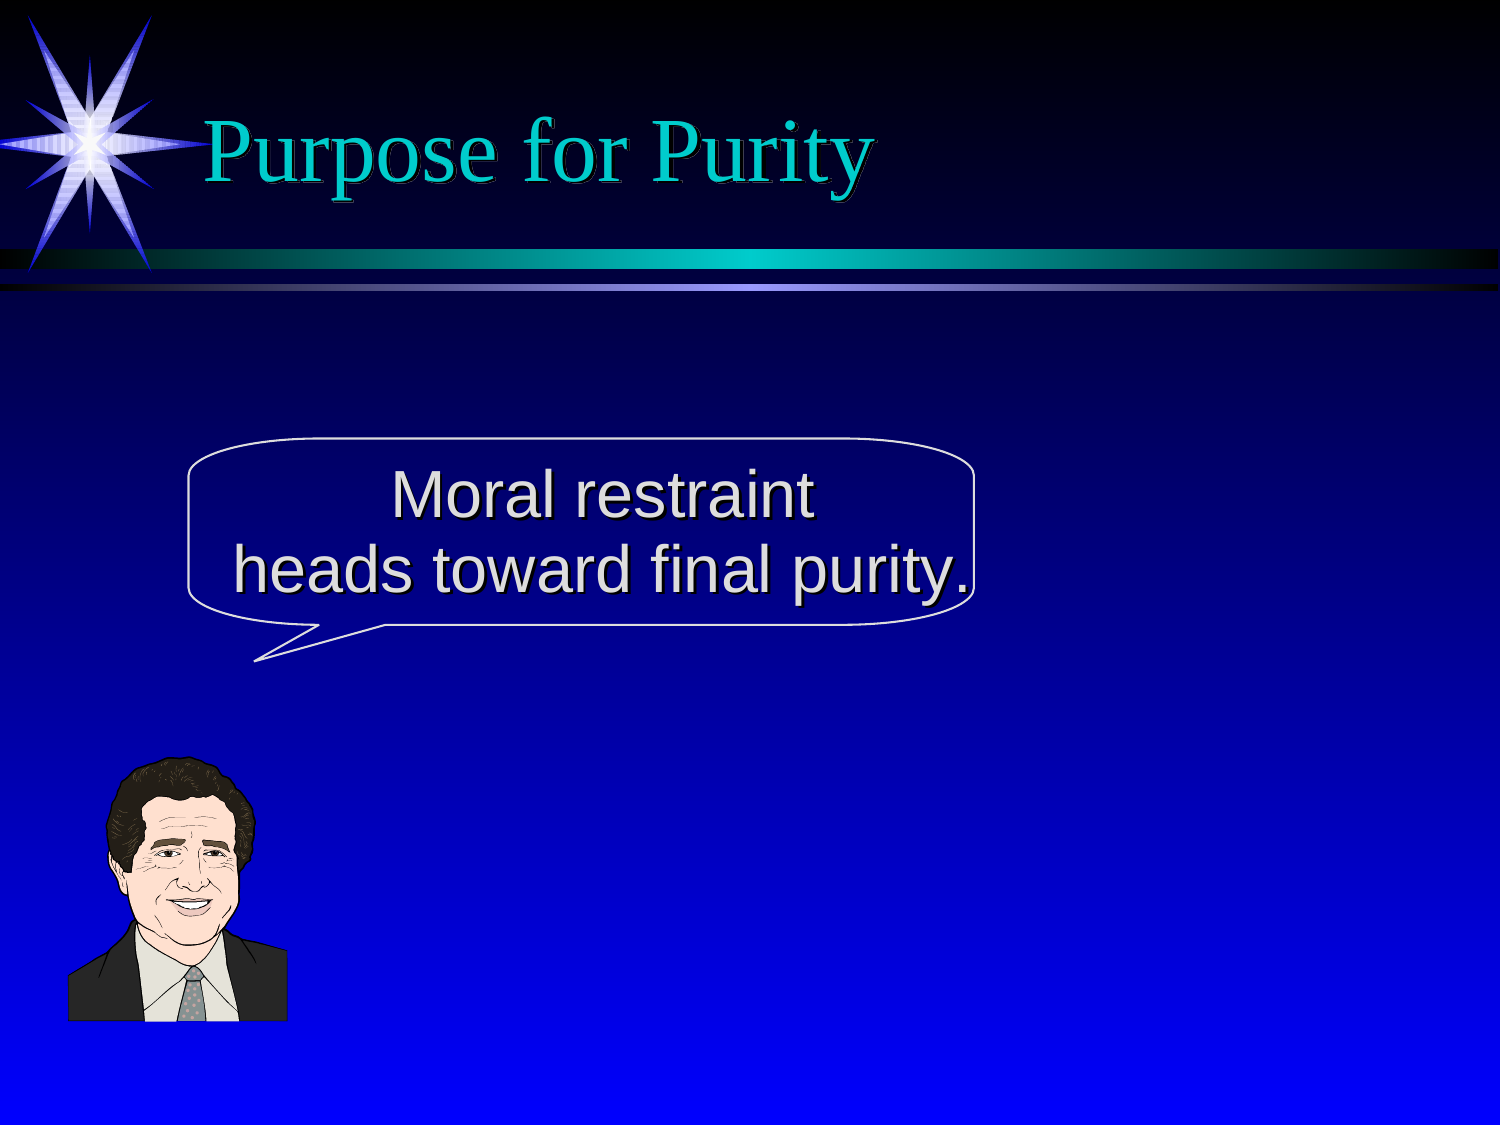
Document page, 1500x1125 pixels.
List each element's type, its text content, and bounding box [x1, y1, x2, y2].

title Purpose for Purity [187, 56, 1463, 244]
picture [67, 755, 288, 1022]
text_box Moral restraint heads toward final purity. [188, 438, 974, 662]
